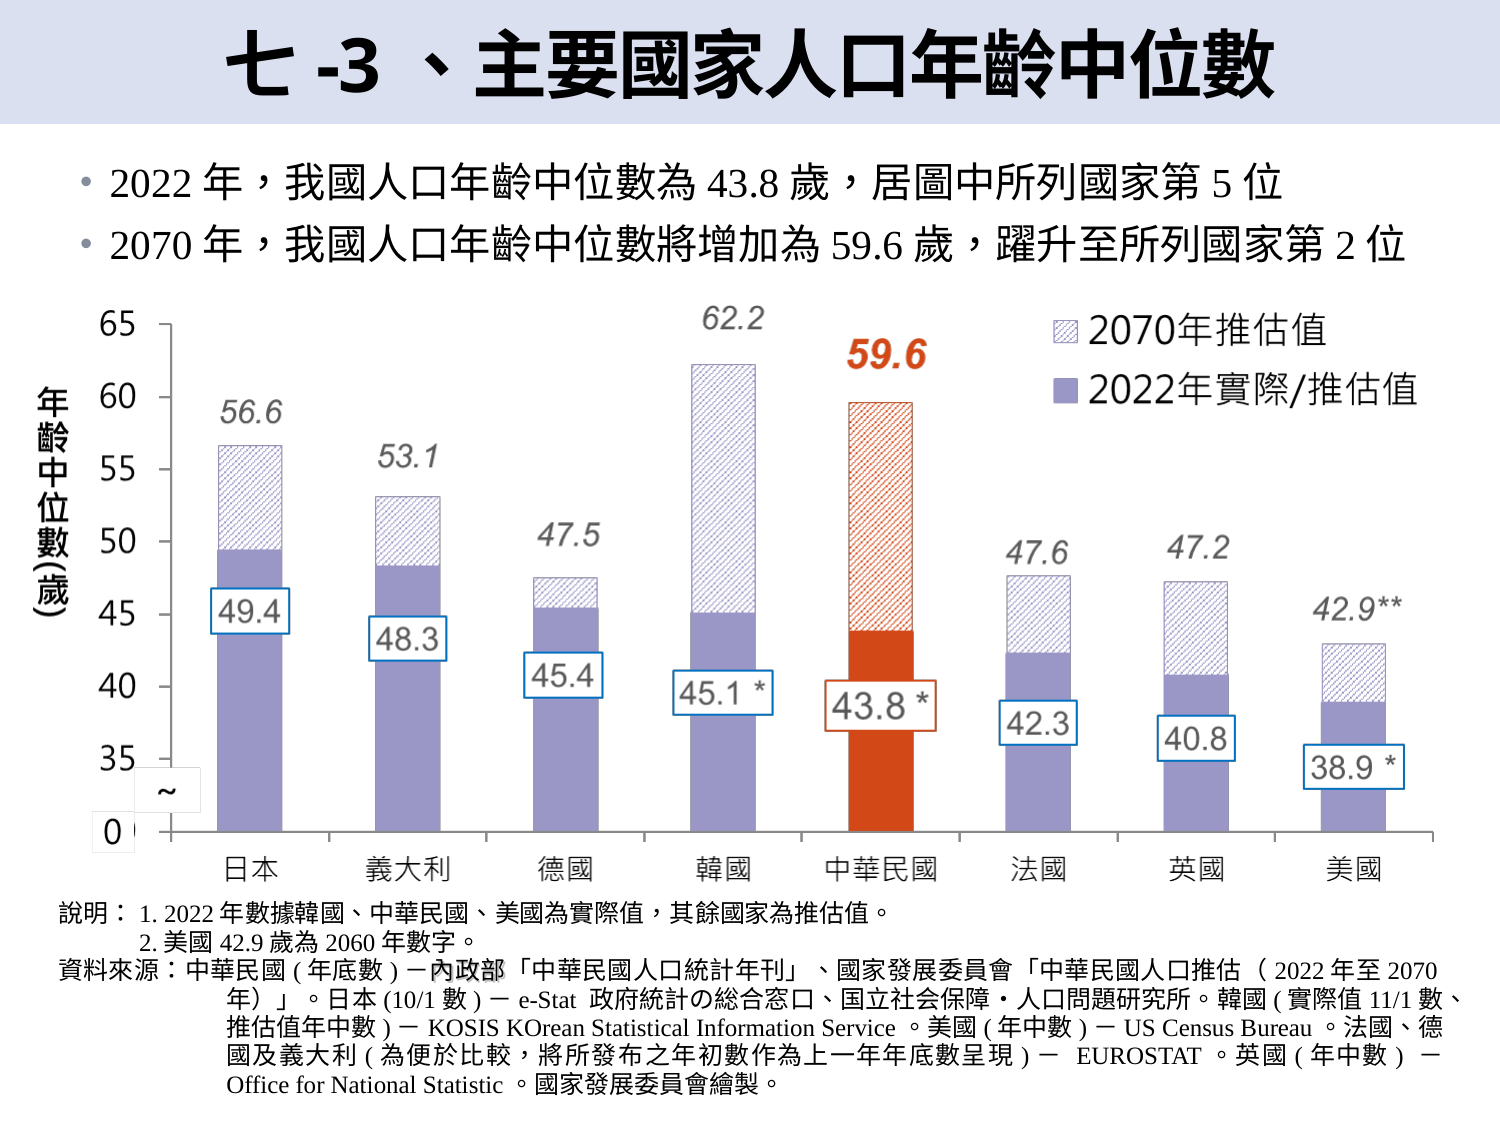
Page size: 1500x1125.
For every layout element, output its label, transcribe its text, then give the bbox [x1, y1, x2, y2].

text_box 說明：1. 2022年數據韓國、中華民國、美國為實際值，其餘國家為推估值。 2.美國42.9歲為2060年數字。 資料來源：中華民國(年底數)－內政部「中華民國人口統計年刊」、國家發展委員會「中華民國人口推估（2022年至2070年）」。日本(10/1數)－e-Stat 政府統計の総合窓口、国立社会保障・人口問題研究所。韓國(實際值11/1數、推估值年中數)－KOSIS KOrean Statistical Information Service。美國(年中數)－US Census Bureau。法國、德國及義大利(為便於比較，將所發布之年初數作為上一年年底數呈現)－ EUROSTAT。英國(年中數) － Office for National Statistic。國家發展委員會繪製。 [41, 892, 1459, 1110]
list 2022年，我國人口年齡中位數為43.8歲，居圖中所列國家第5位 2070年，我國人口年齡中位數將增加為59.6歲，躍升至所列國家第2位 [64, 149, 1436, 278]
picture [17, 293, 1459, 890]
title 七-3、主要國家人口年齡中位數 [0, 0, 1500, 125]
